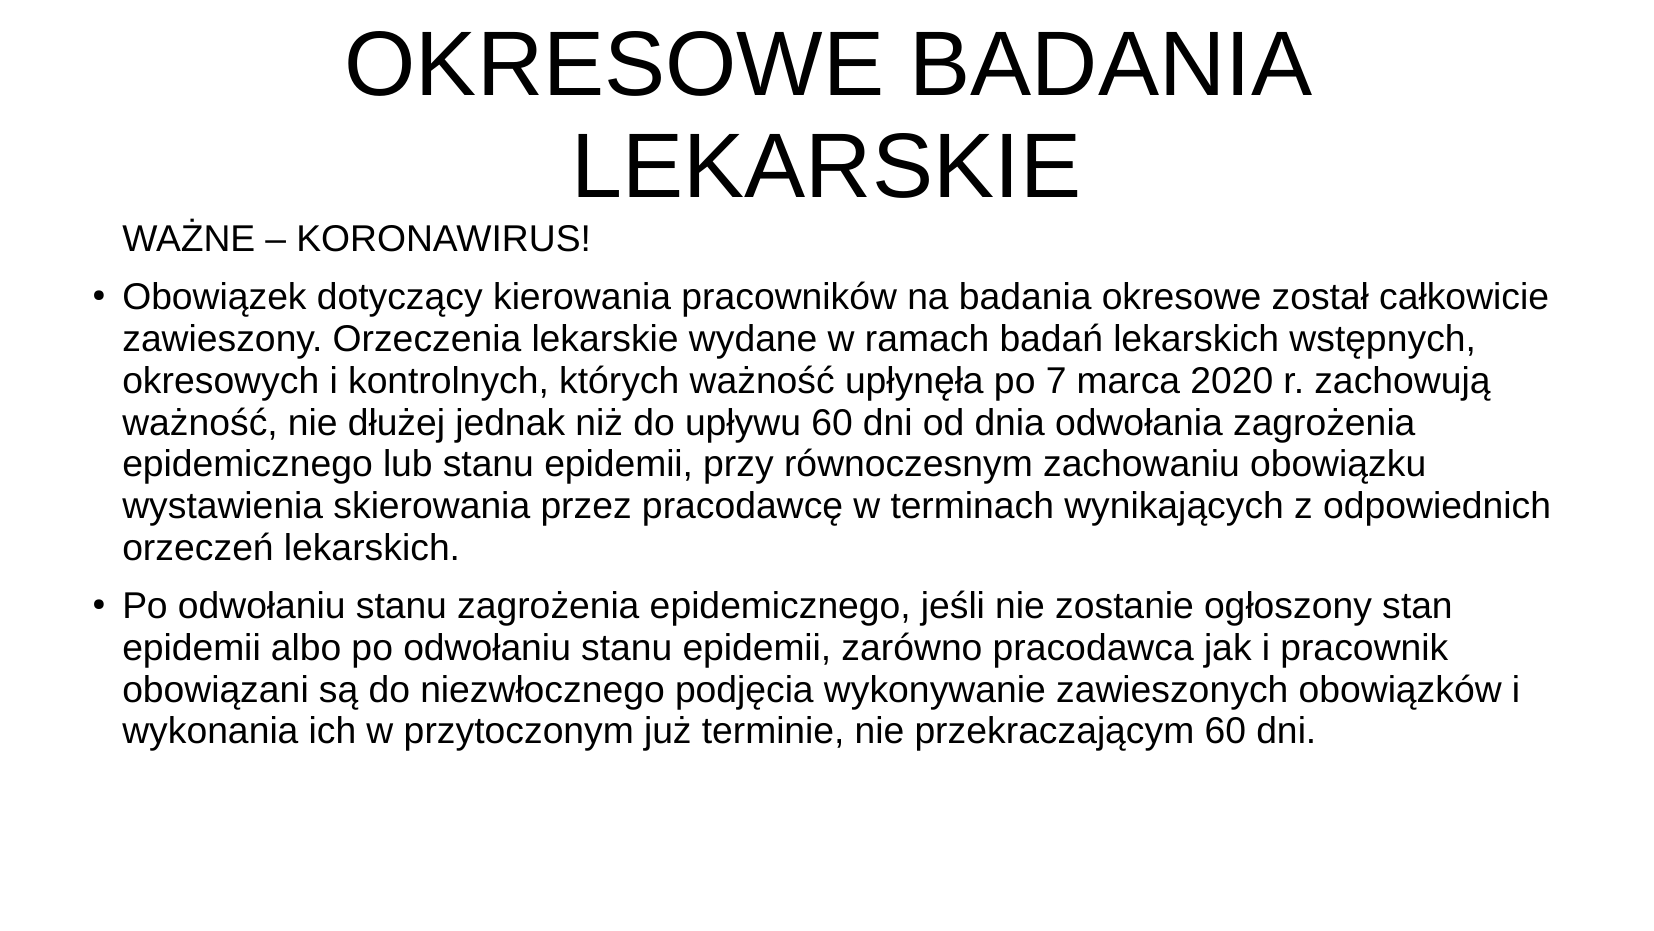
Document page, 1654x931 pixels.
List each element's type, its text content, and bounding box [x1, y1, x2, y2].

list WAŻNE – KORONAWIRUS! Obowiązek dotyczący kierowania pracowników na badania okresowe został całkowicie zawieszony. Orzeczenia lekarskie wydane w ramach badań lekarskich wstępnych, okresowych i kontrolnych, których ważność upłynęła po 7 marca 2020 r. zachowują ważność, nie dłużej jednak niż do upływu 60 dni od dnia odwołania zagrożenia epidemicznego lub stanu epidemii, przy równoczesnym zachowaniu obowiązku wystawienia skierowania przez pracodawcę w terminach wynikających z odpowiednich orzeczeń lekarskich. Po odwołaniu stanu zagrożenia epidemicznego, jeśli nie zostanie ogłoszony stan epidemii albo po odwołaniu stanu epidemii, zarówno pracodawca jak i pracownik obowiązani są do niezwłocznego podjęcia wykonywanie zawieszonych obowiązków i wykonania ich w przytoczonym już terminie, nie przekraczającym 60 dni. [82, 217, 1571, 758]
title OKRESOWE BADANIA LEKARSKIE [82, 12, 1571, 217]
